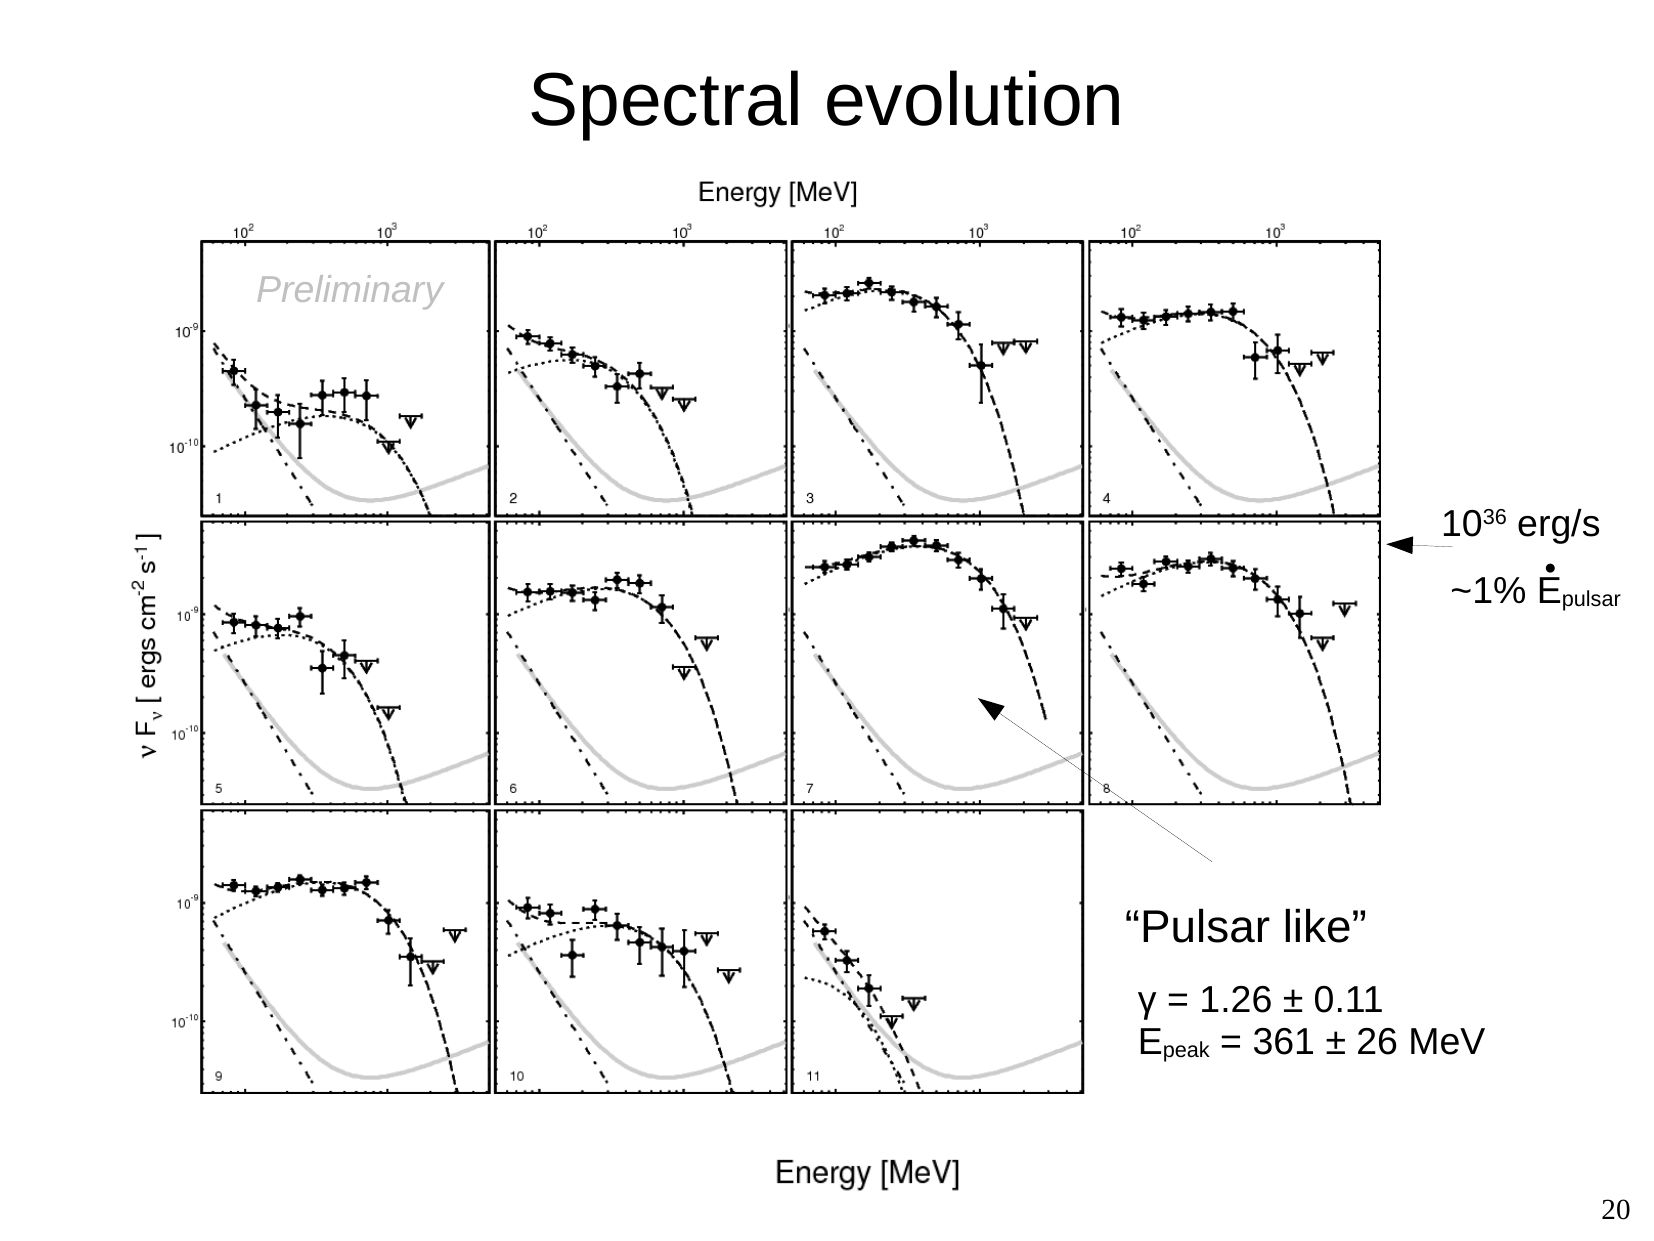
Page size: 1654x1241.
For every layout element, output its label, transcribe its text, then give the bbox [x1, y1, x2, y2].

picture [752, 1143, 975, 1199]
text_box 1036 erg/s [1426, 495, 1616, 596]
text_box ● [1529, 548, 1572, 587]
picture [104, 155, 1381, 1094]
text_box γ = 1.26 ± 0.11 Epeak = 361 ± 26 MeV [1123, 971, 1501, 1083]
title Spectral evolution [82, 49, 1571, 151]
text_box “Pulsar like” [1110, 893, 1383, 1002]
text_box ~1% Epulsar [1435, 562, 1648, 632]
text_box Preliminary [241, 260, 459, 318]
